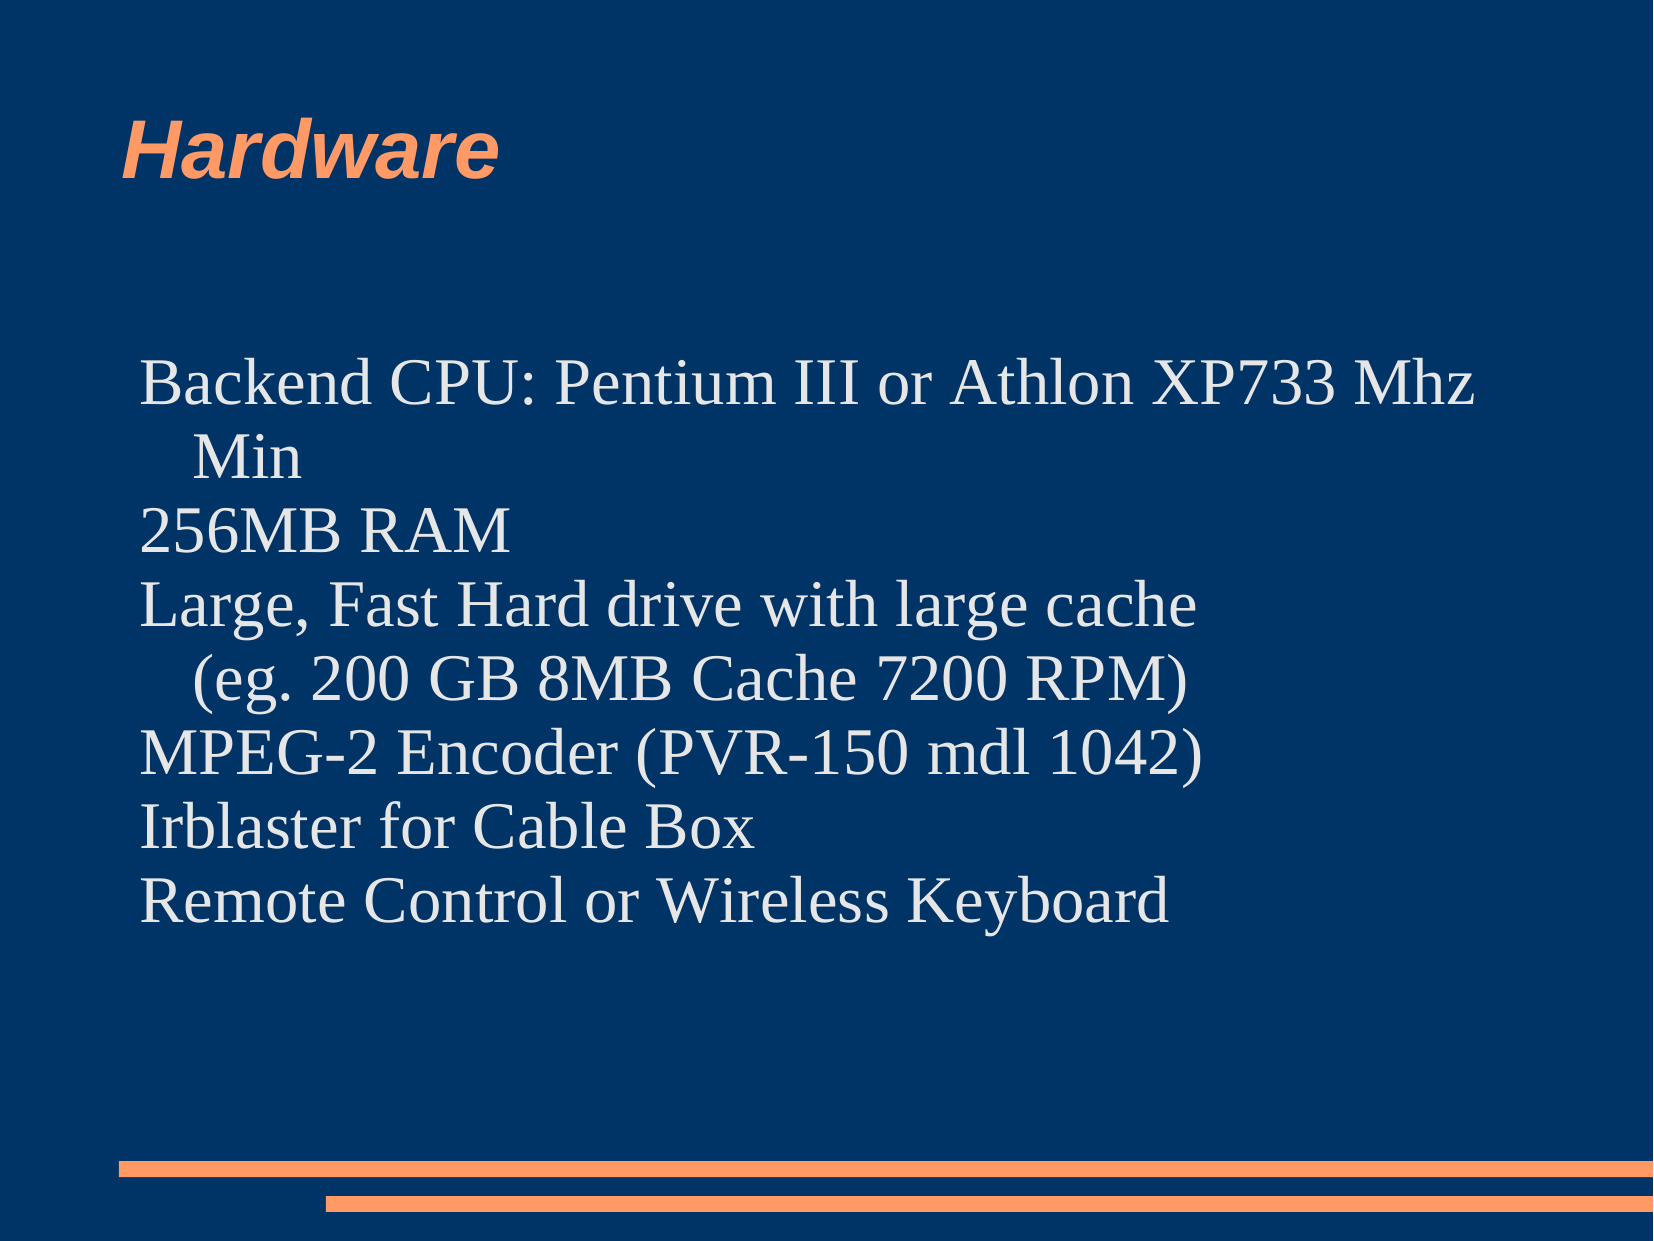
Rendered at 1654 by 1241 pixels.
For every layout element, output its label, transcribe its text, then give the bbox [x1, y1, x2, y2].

title Hardware [121, 46, 1534, 254]
list Backend CPU: Pentium III or Athlon XP733 Mhz Min 256MB RAM Large, Fast Hard drive with large cache (eg. 200 GB 8MB Cache 7200 RPM) MPEG-2 Encoder (PVR-150 mdl 1042) Irblaster for Cable Box Remote Control or Wireless Keyboard [121, 344, 1538, 1127]
